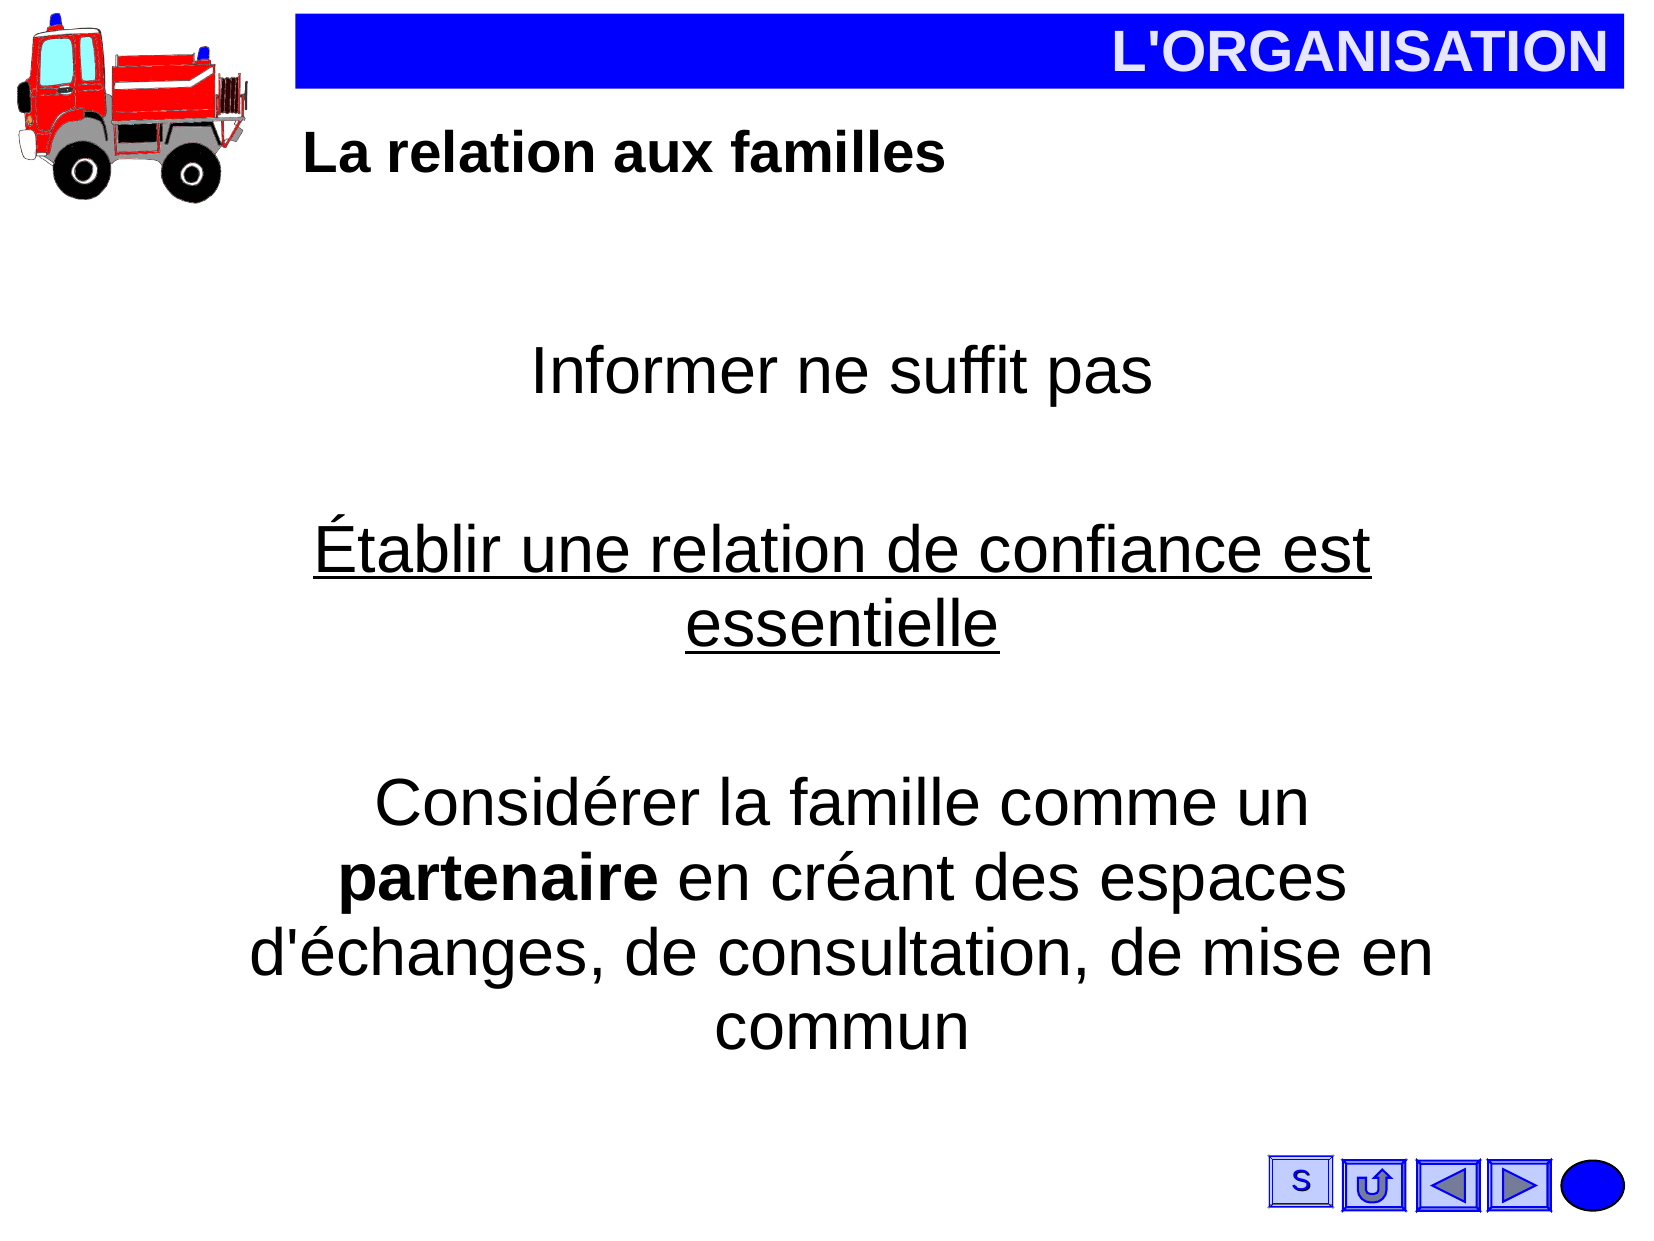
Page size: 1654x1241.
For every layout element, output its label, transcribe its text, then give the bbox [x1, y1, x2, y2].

list Informer ne suffit pas Établir une relation de confiance est essentielle Considérer la famille comme un partenaire en créant des espaces d'échanges, de consultation, de mise en commun [177, 236, 1453, 1208]
text_box La relation aux familles [287, 112, 964, 193]
text_box L'ORGANISATION [295, 13, 1625, 89]
text_box [1561, 1160, 1625, 1211]
picture [8, 8, 257, 216]
